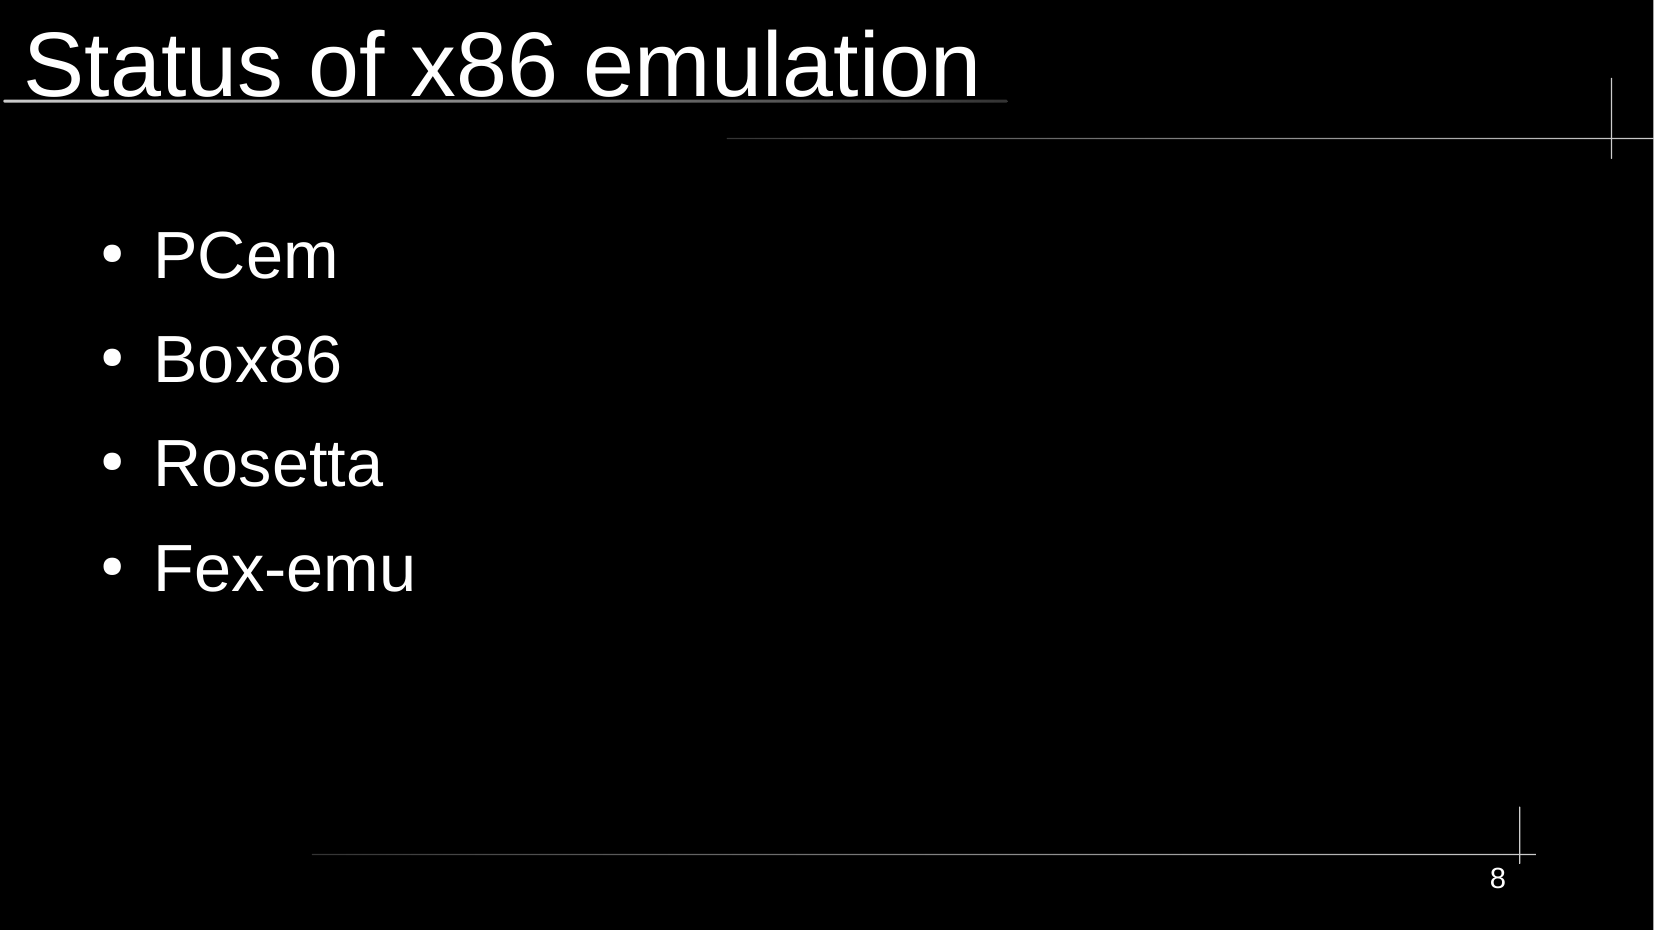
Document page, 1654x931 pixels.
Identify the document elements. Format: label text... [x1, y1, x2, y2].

list PCem Box86 Rosetta Fex-emu [82, 217, 1571, 758]
title Status of x86 emulation [23, 11, 1589, 119]
